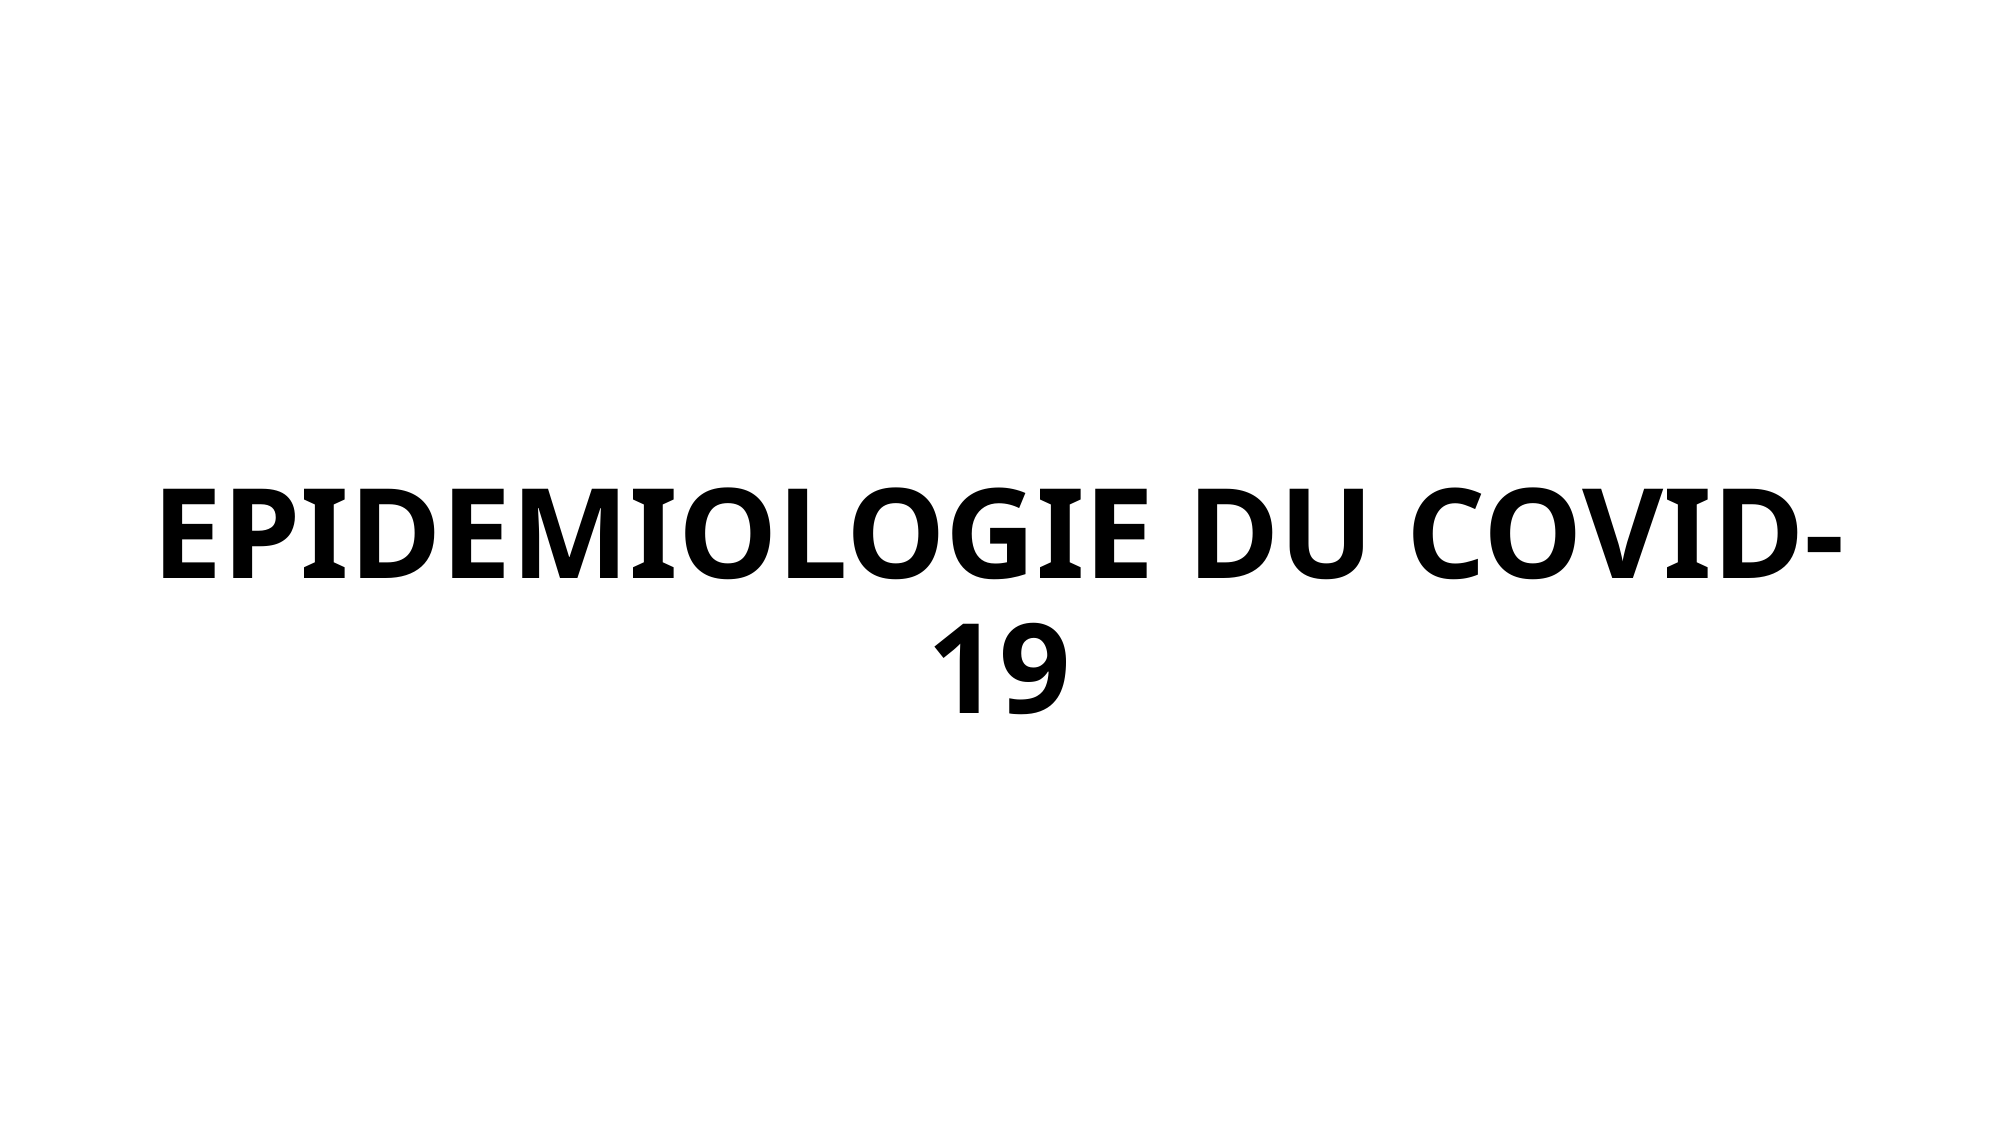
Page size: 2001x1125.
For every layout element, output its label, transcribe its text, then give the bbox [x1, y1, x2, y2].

title EPIDEMIOLOGIE DU COVID-19 [136, 280, 1862, 749]
